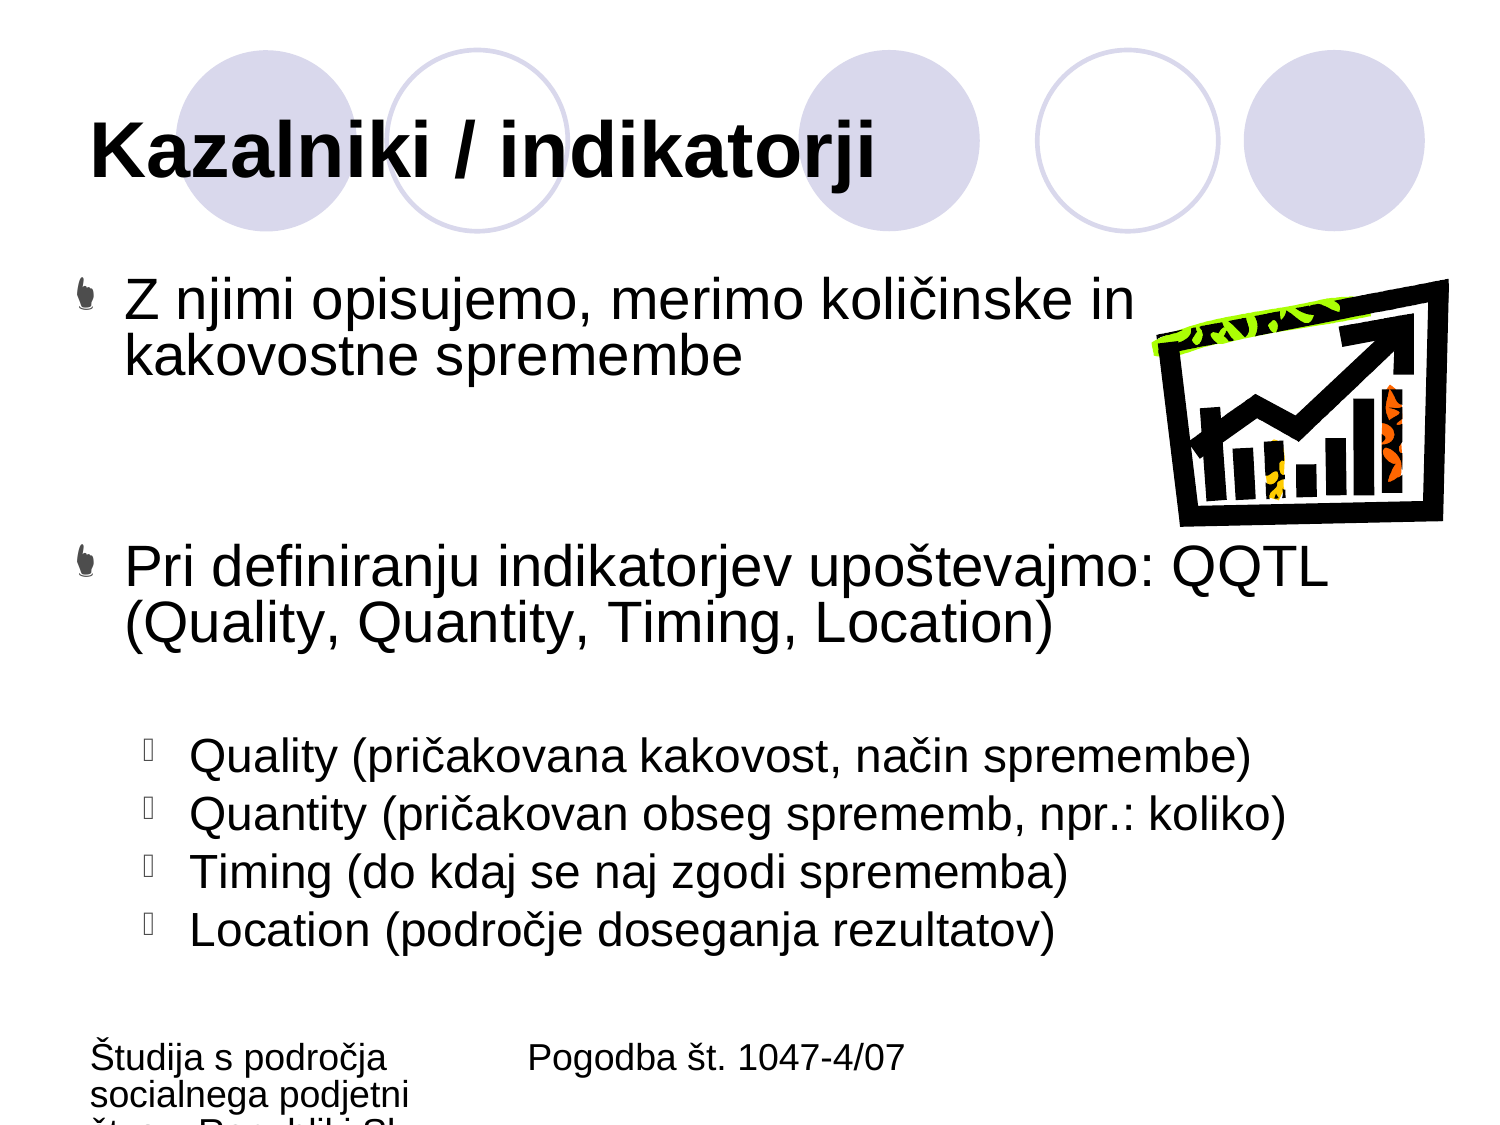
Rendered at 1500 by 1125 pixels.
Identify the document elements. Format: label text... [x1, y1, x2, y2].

picture [1151, 278, 1449, 527]
list Z njimi opisujemo, merimo količinske in kakovostne spremembe Pri definiranju indikatorjev upoštevajmo: QQTL (Quality, Quantity, Timing, Location) Quality (pričakovana kakovost, način spremembe) Quantity (pričakovan obseg sprememb, npr.: koliko) Timing (do kdaj se naj zgodi sprememba) Location (področje doseganja rezultatov) [53, 267, 1459, 1071]
title Kazalniki / indikatorji [75, 45, 1426, 233]
